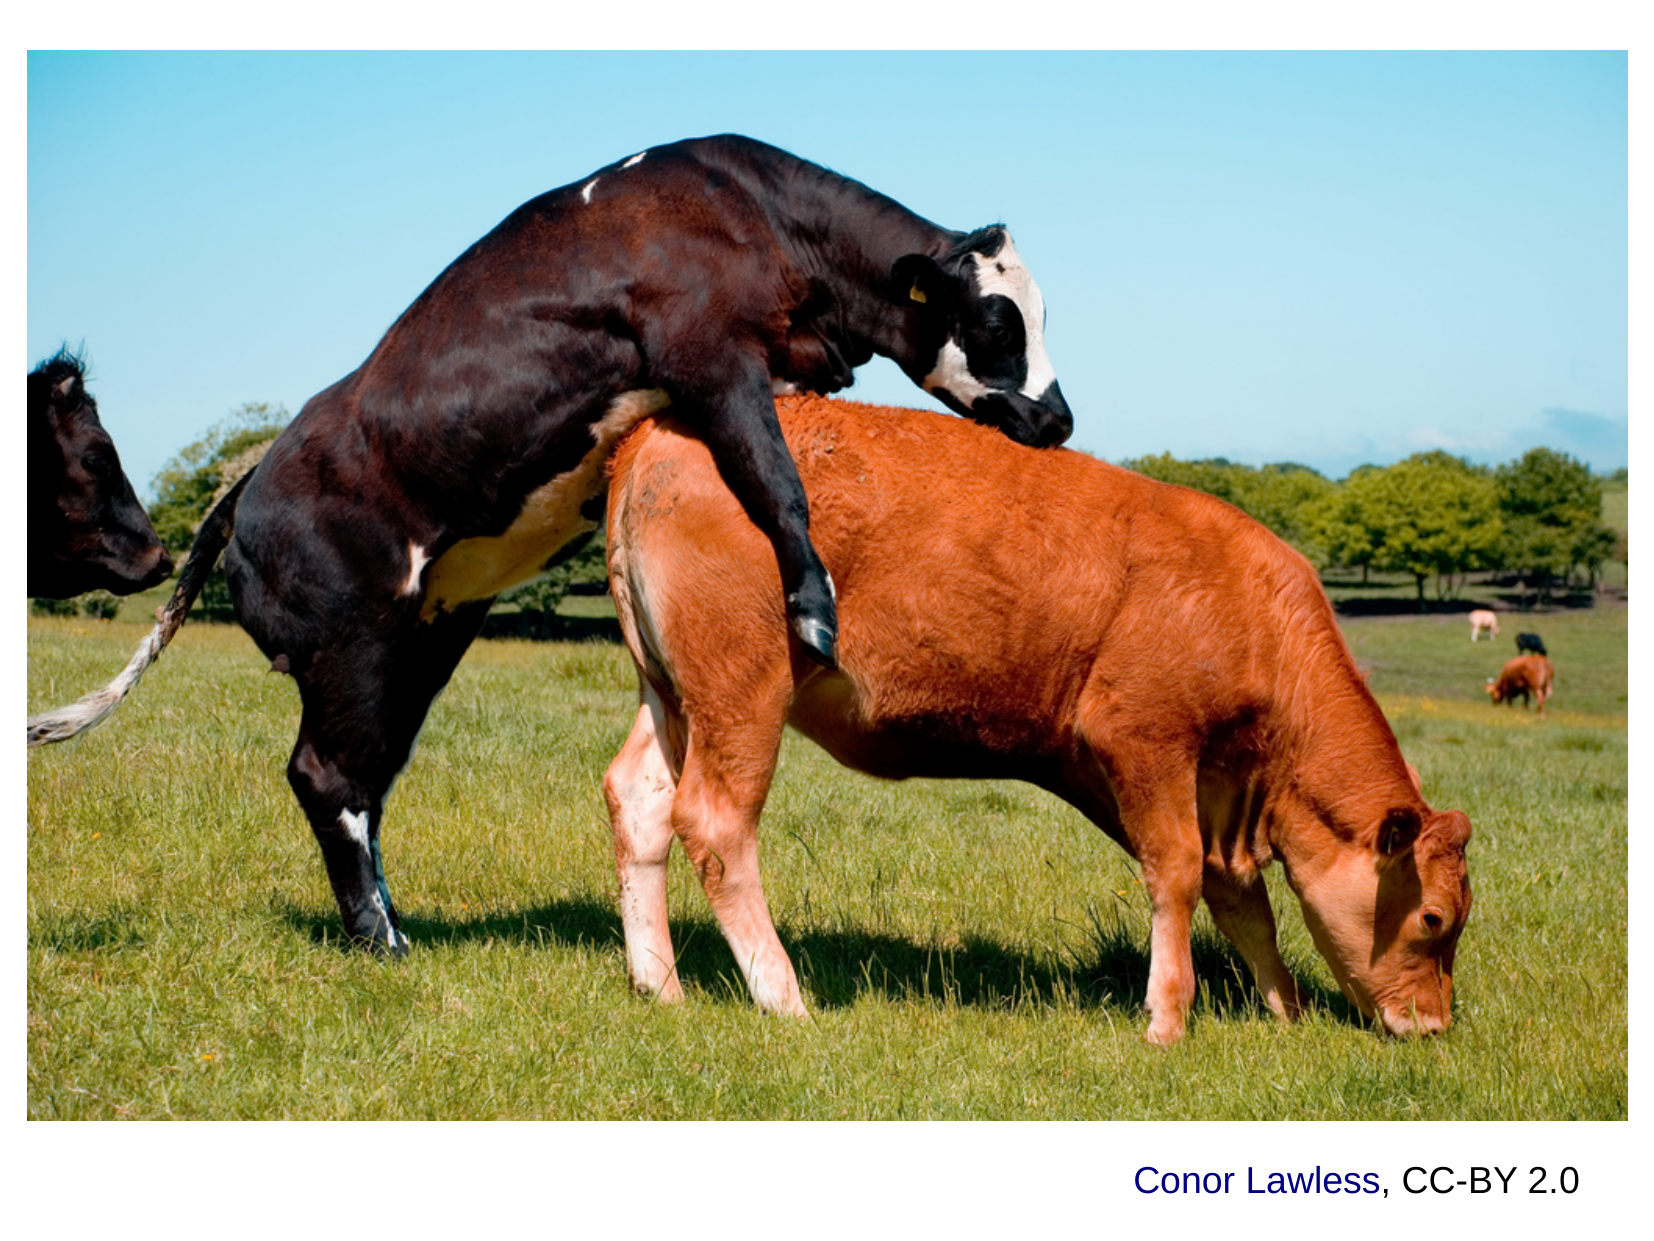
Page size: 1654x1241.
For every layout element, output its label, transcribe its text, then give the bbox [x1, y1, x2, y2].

text_box Conor Lawless, CC-BY 2.0 [1062, 1151, 1595, 1209]
picture [27, 50, 1628, 1121]
